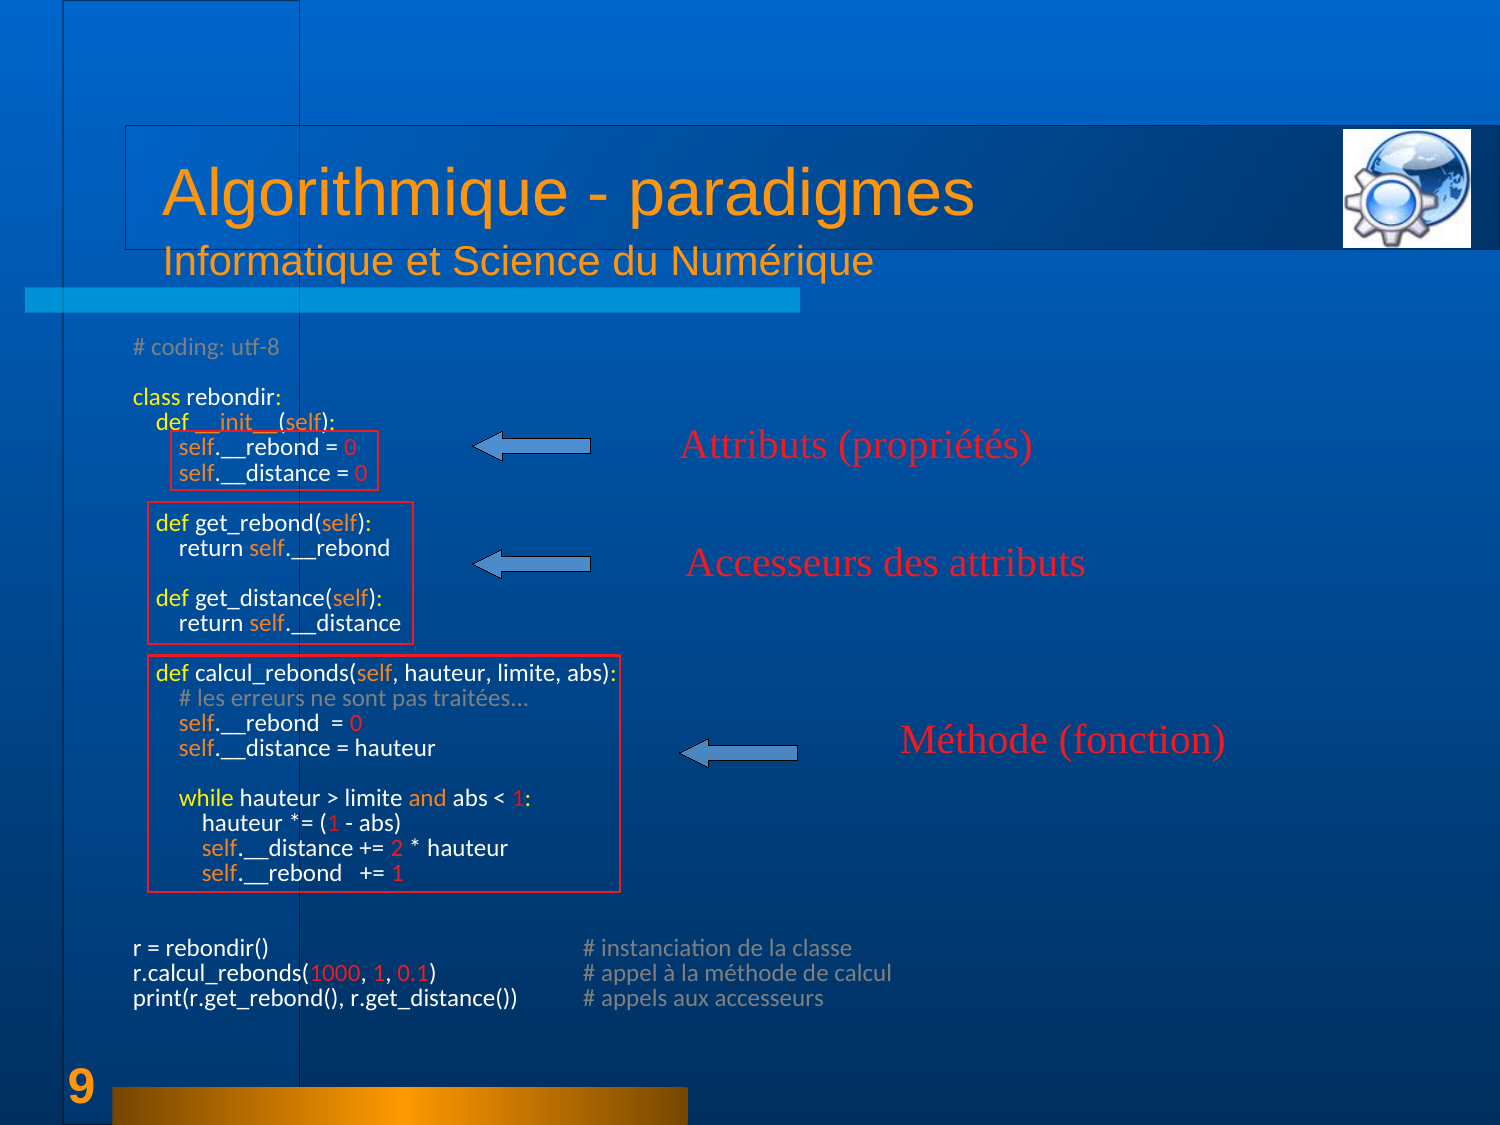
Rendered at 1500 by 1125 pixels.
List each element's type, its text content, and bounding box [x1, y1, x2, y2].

text_box Accesseurs des attributs [649, 531, 1123, 644]
text_box # coding: utf-8 class rebondir: def __init__(self): self.__rebond = 0 self.__distance = 0 def get_rebond(self): return self.__rebond def get_distance(self): return self.__distance def calcul_rebonds(self, hauteur, limite, abs): # les erreurs ne sont pas traitées... self.__rebond = 0 self.__distance = hauteur while hauteur > limite and abs < 1: hauteur *= (1 - abs) self.__distance += 2 * hauteur self.__rebond += 1 r = rebondir() # instanciation de la classe r.calcul_rebonds(1000, 1, 0.1) # appel à la méthode de calcul print(r.get_rebond(), r.get_distance()) # appels aux accesseurs [118, 304, 1477, 1096]
text_box [472, 431, 591, 461]
text_box Méthode (fonction) [826, 708, 1300, 821]
picture [1343, 129, 1471, 248]
text_box [472, 549, 591, 579]
text_box [679, 738, 798, 768]
text_box Attributs (propriétés) [620, 413, 1093, 475]
